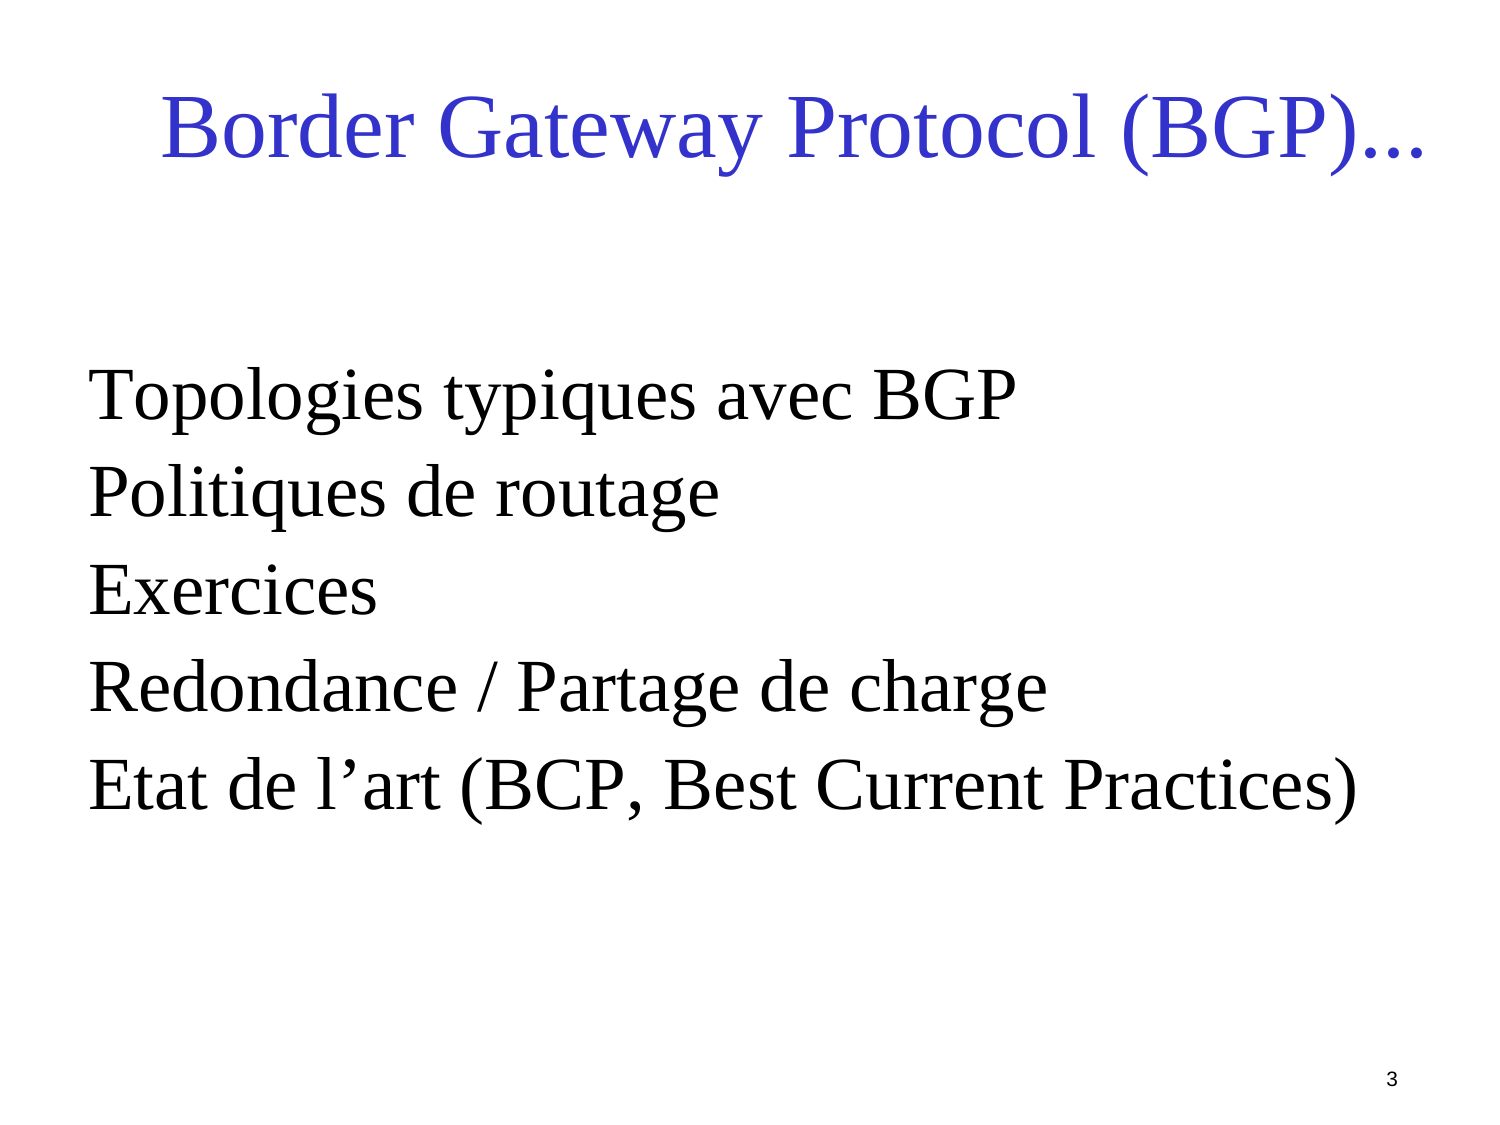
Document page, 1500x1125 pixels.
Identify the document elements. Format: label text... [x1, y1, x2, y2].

list Topologies typiques avec BGP Politiques de routage Exercices Redondance / Partage de charge Etat de l’art (BCP, Best Current Practices) [74, 246, 1424, 935]
title Border Gateway Protocol (BGP)... [118, 36, 1495, 224]
